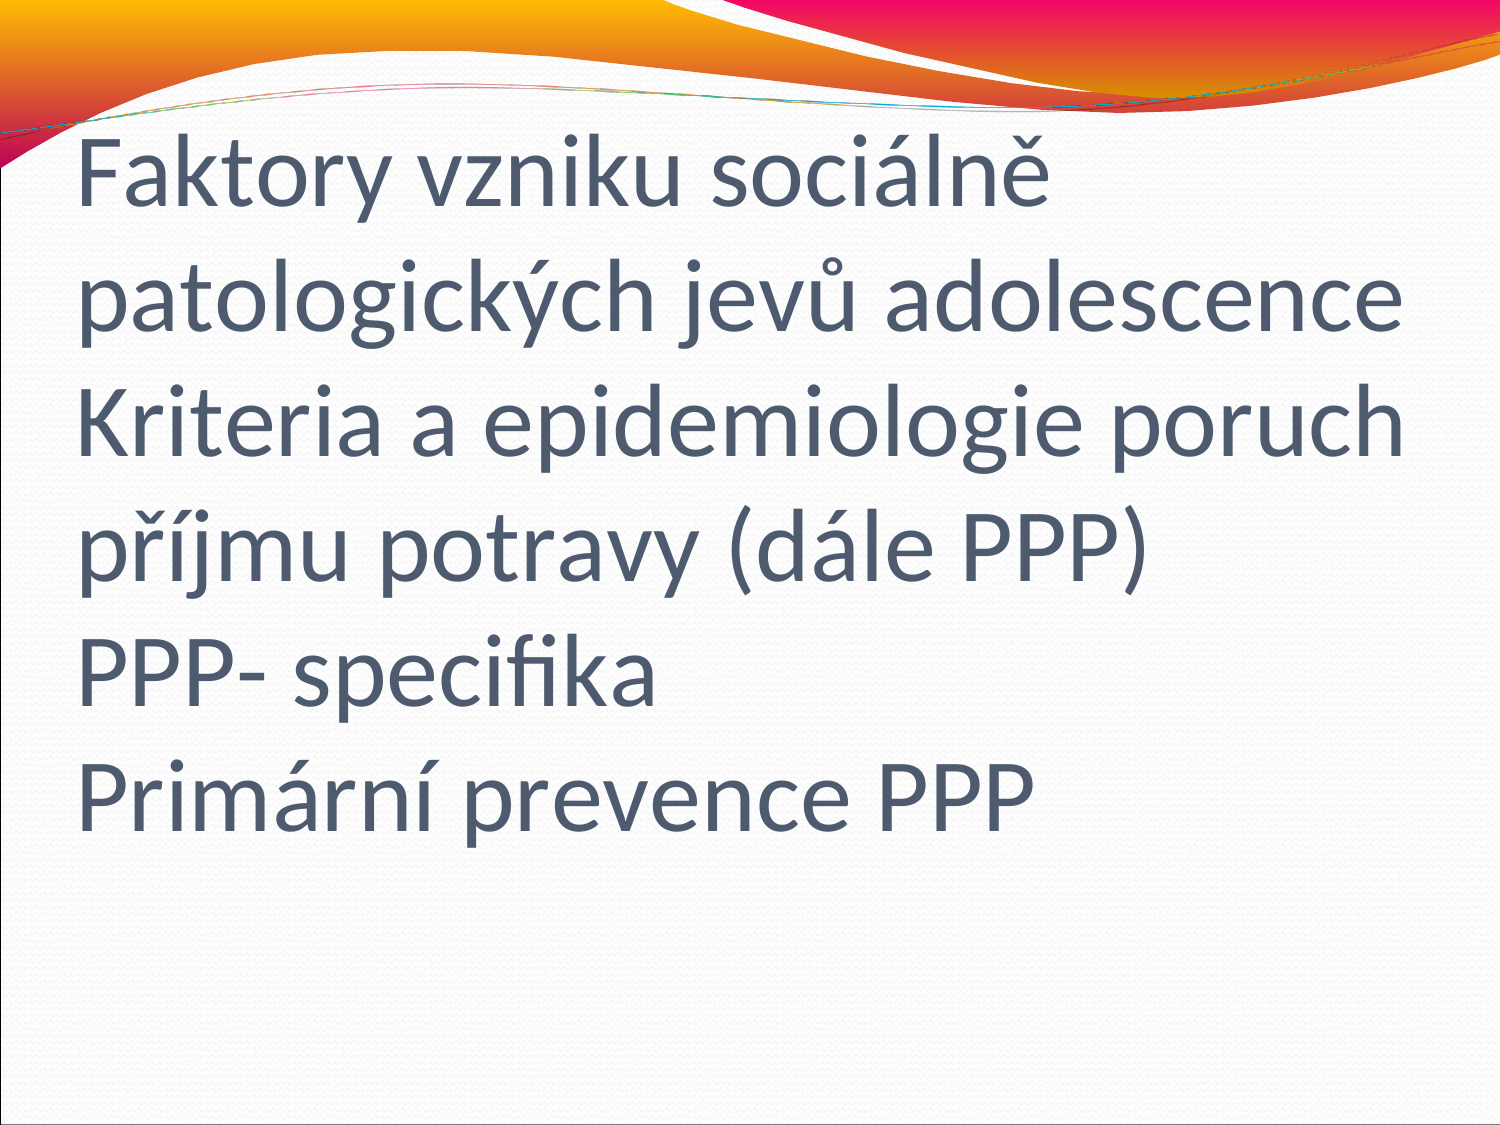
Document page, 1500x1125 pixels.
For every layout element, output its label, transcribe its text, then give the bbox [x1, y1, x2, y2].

title Faktory vzniku sociálně patologických jevů adolescence Kriteria a epidemiologie poruch příjmu potravy (dále PPP) PPP- specifika Primární prevence PPP [75, 0, 1425, 977]
